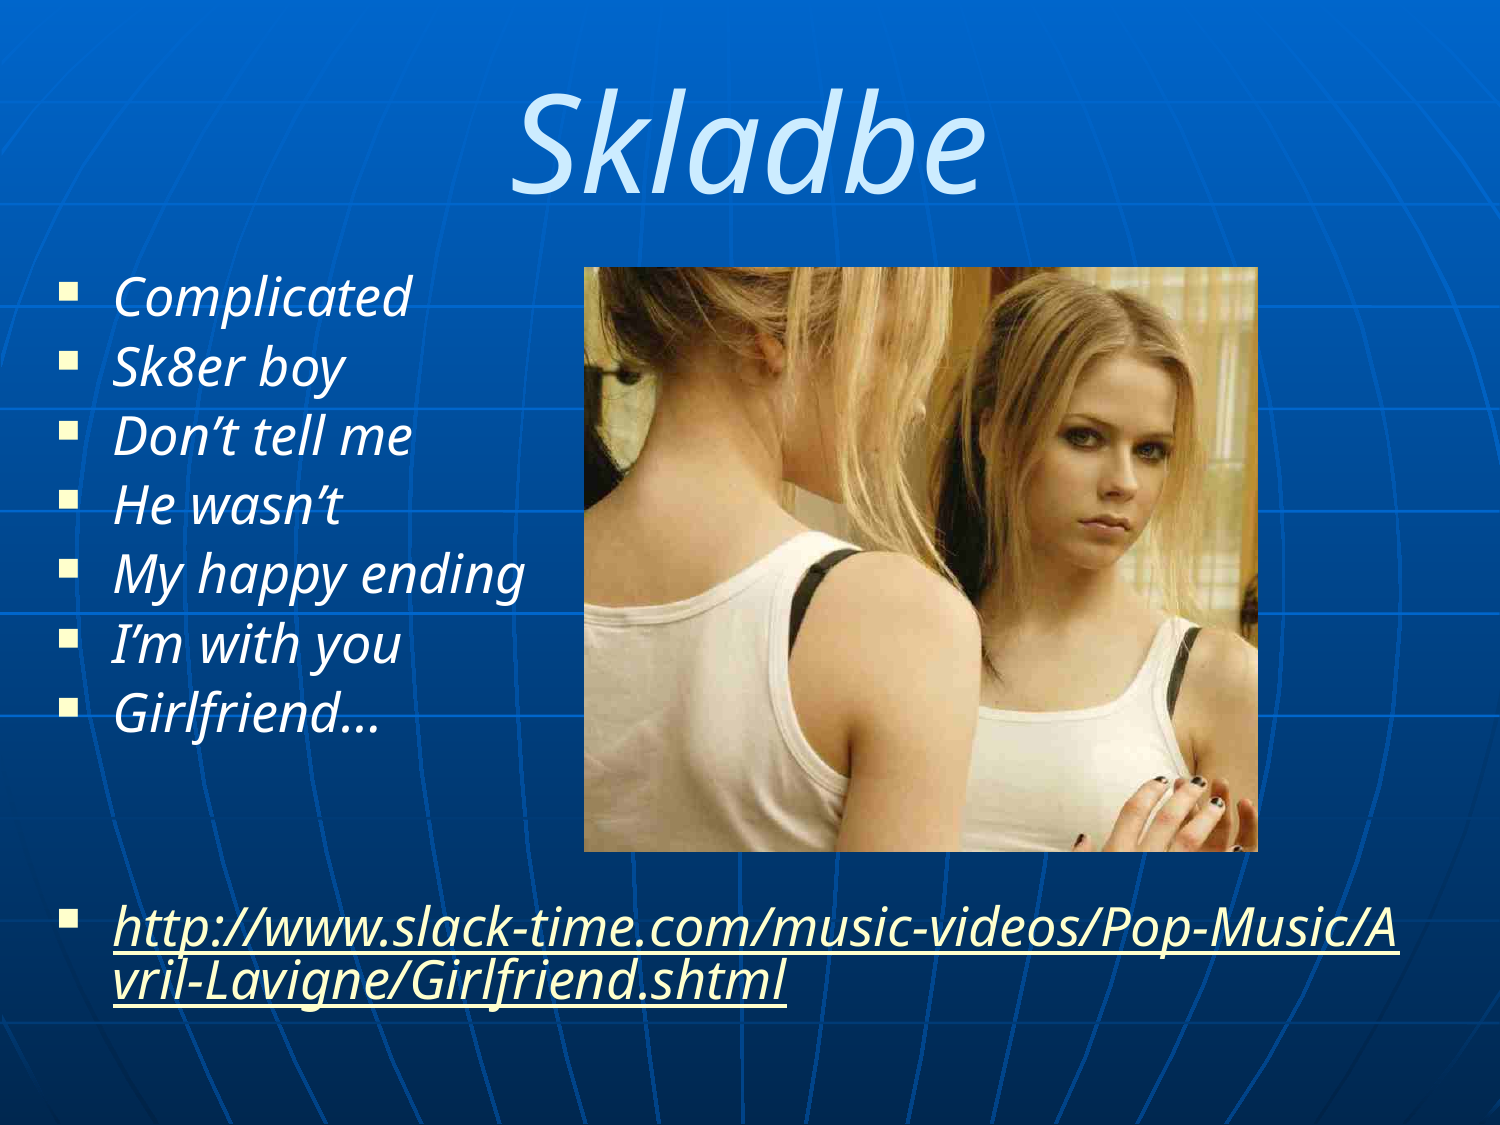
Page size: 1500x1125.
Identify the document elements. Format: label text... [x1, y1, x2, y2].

list Complicated Sk8er boy Don’t tell me He wasn’t My happy ending I’m with you Girlfriend… http://www.slack-time.com/music-videos/Pop-Music/Avril-Lavigne/Girlfriend.shtml [41, 262, 1425, 1071]
title Skladbe [75, 45, 1425, 233]
picture [584, 267, 1258, 852]
